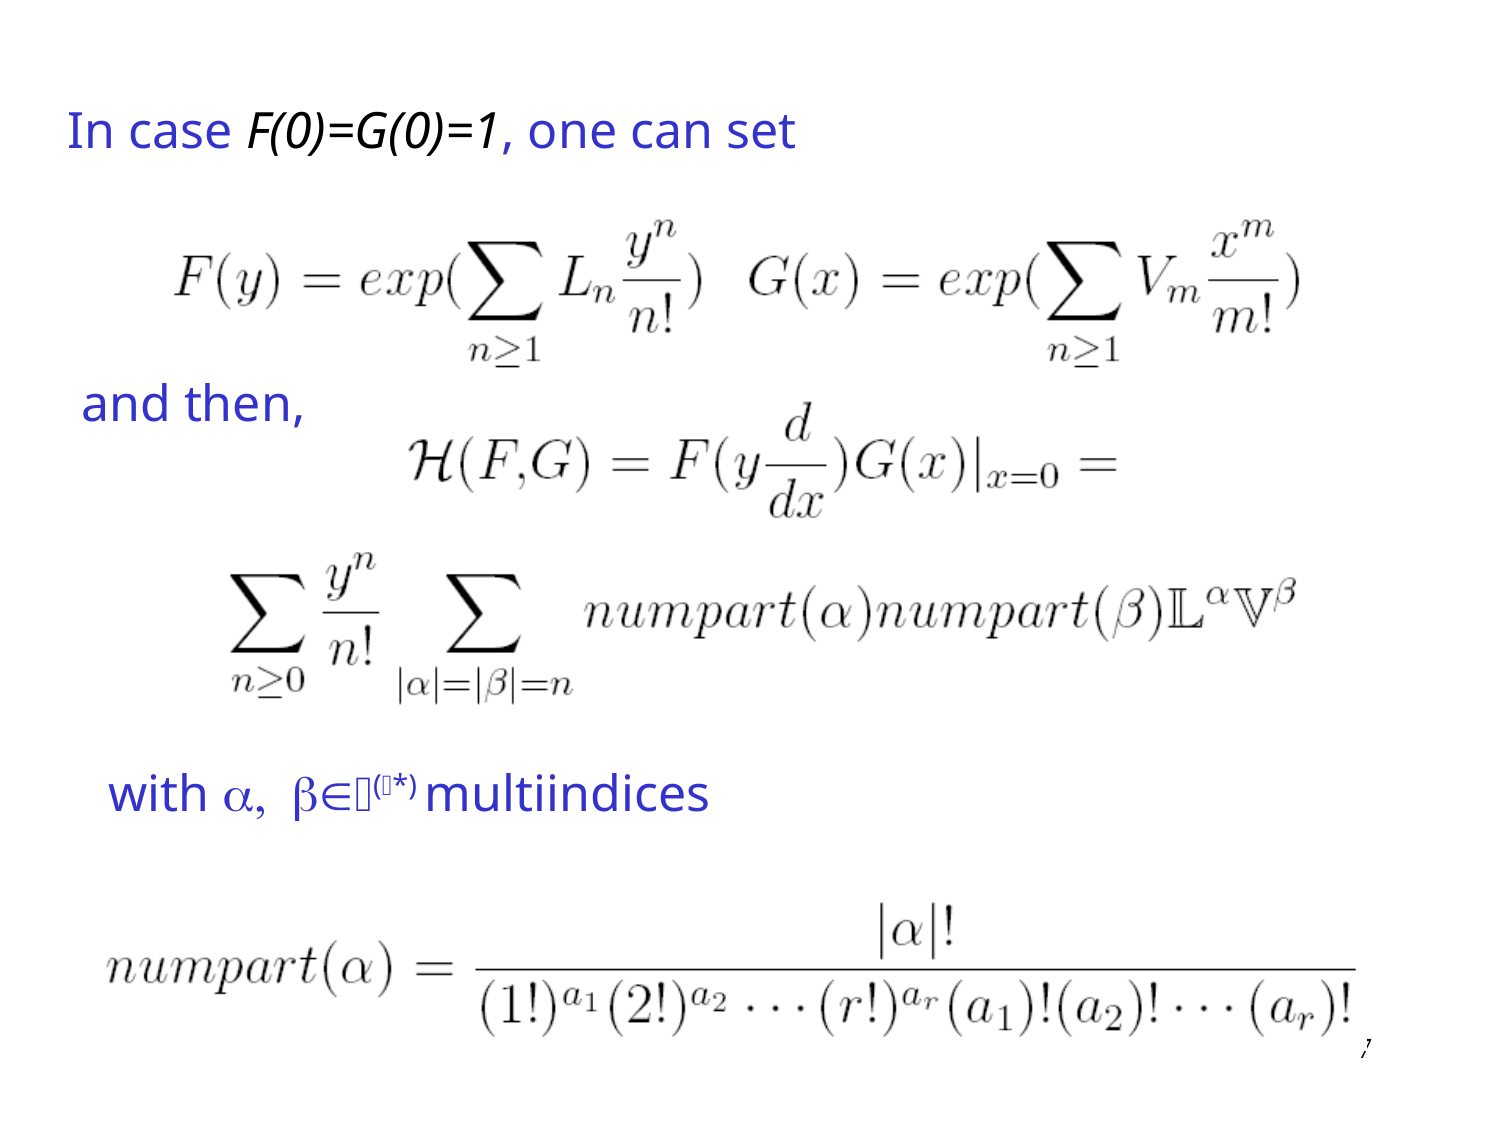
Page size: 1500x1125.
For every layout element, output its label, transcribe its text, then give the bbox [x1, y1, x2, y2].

text_box [206, 501, 443, 633]
text_box In case F(0)=G(0)=1, one can set [53, 87, 1477, 178]
picture [99, 884, 1367, 1051]
picture [187, 388, 1307, 714]
picture [174, 209, 1307, 377]
text_box with α, β∈(*) multiindices [93, 750, 928, 826]
text_box and then, [66, 360, 356, 436]
